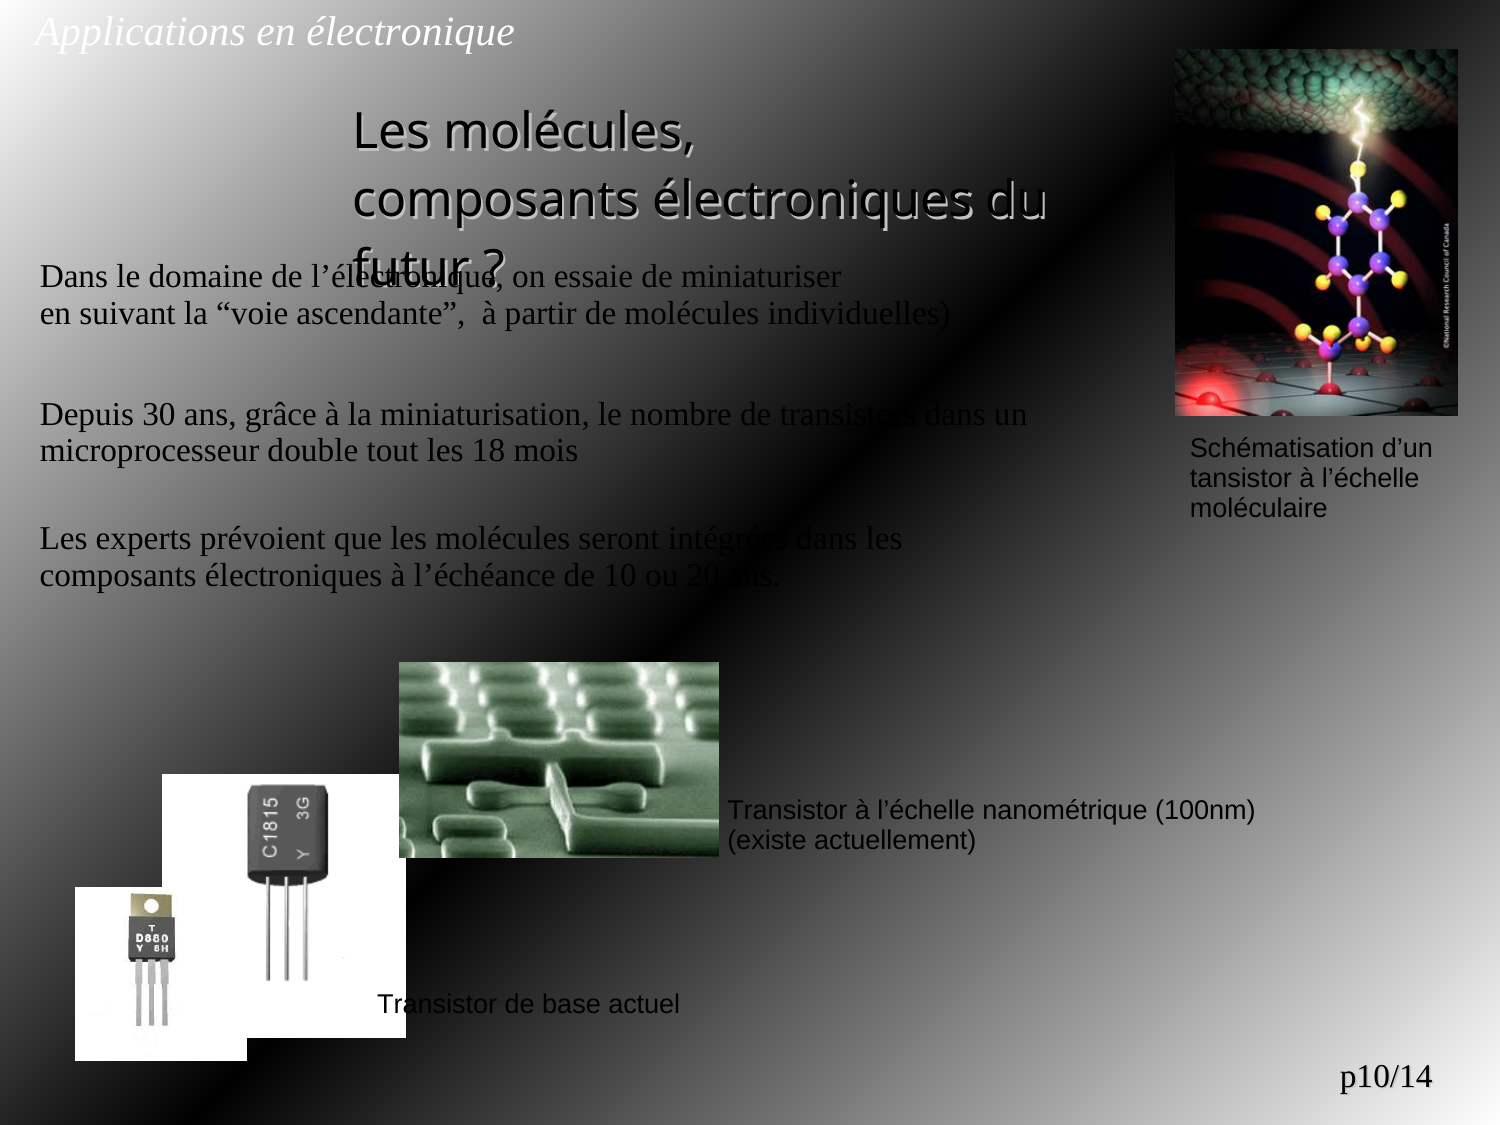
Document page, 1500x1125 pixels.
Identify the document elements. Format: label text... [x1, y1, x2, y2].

text_box Applications en électronique [0, 0, 688, 63]
text_box Schématisation d’un tansistor à l’échelle moléculaire [1175, 424, 1456, 532]
text_box Les molécules, composants électroniques du futur ? [337, 87, 1156, 308]
text_box Depuis 30 ans, grâce à la miniaturisation, le nombre de transistors dans un microprocesseur double tout les 18 mois [24, 387, 1279, 477]
picture [75, 662, 719, 1061]
text_box Les experts prévoient que les molécules seront intégrées dans les composants électroniques à l’échéance de 10 ou 20 ans. [24, 512, 1119, 602]
text_box p10/14 [1324, 1050, 1448, 1103]
text_box Dans le domaine de l’électronique, on essaie de miniaturiser en suivant la “voie ascendante”, à partir de molécules individuelles) [24, 249, 968, 387]
picture [1175, 49, 1458, 416]
text_box Transistor à l’échelle nanométrique (100nm) (existe actuellement) [712, 787, 1271, 864]
text_box Transistor de base actuel [362, 980, 696, 1027]
